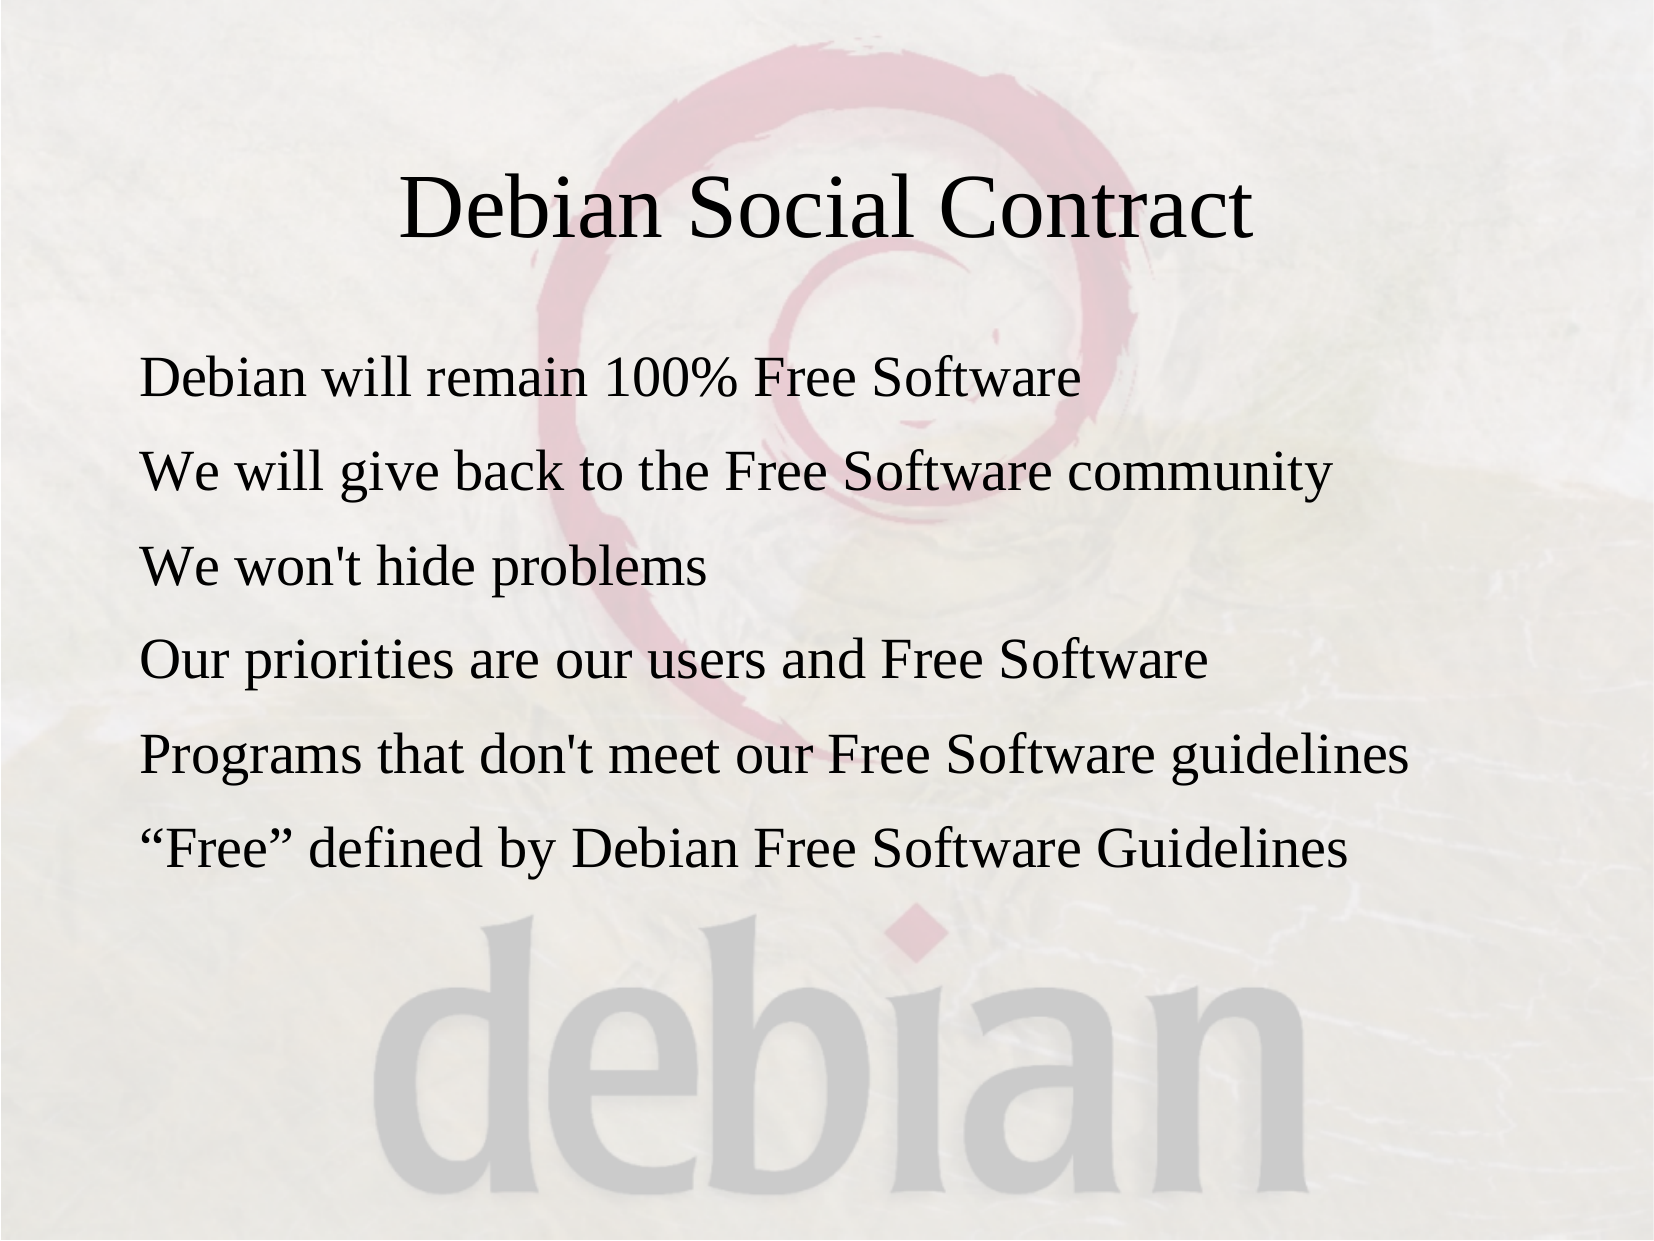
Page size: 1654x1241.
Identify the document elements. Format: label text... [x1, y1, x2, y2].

list Debian will remain 100% Free Software We will give back to the Free Software community We won't hide problems Our priorities are our users and Free Software Programs that don't meet our Free Software guidelines “Free” defined by Debian Free Software Guidelines [121, 344, 1534, 1127]
title Debian Social Contract [121, 102, 1534, 311]
picture [1, 0, 1654, 1240]
